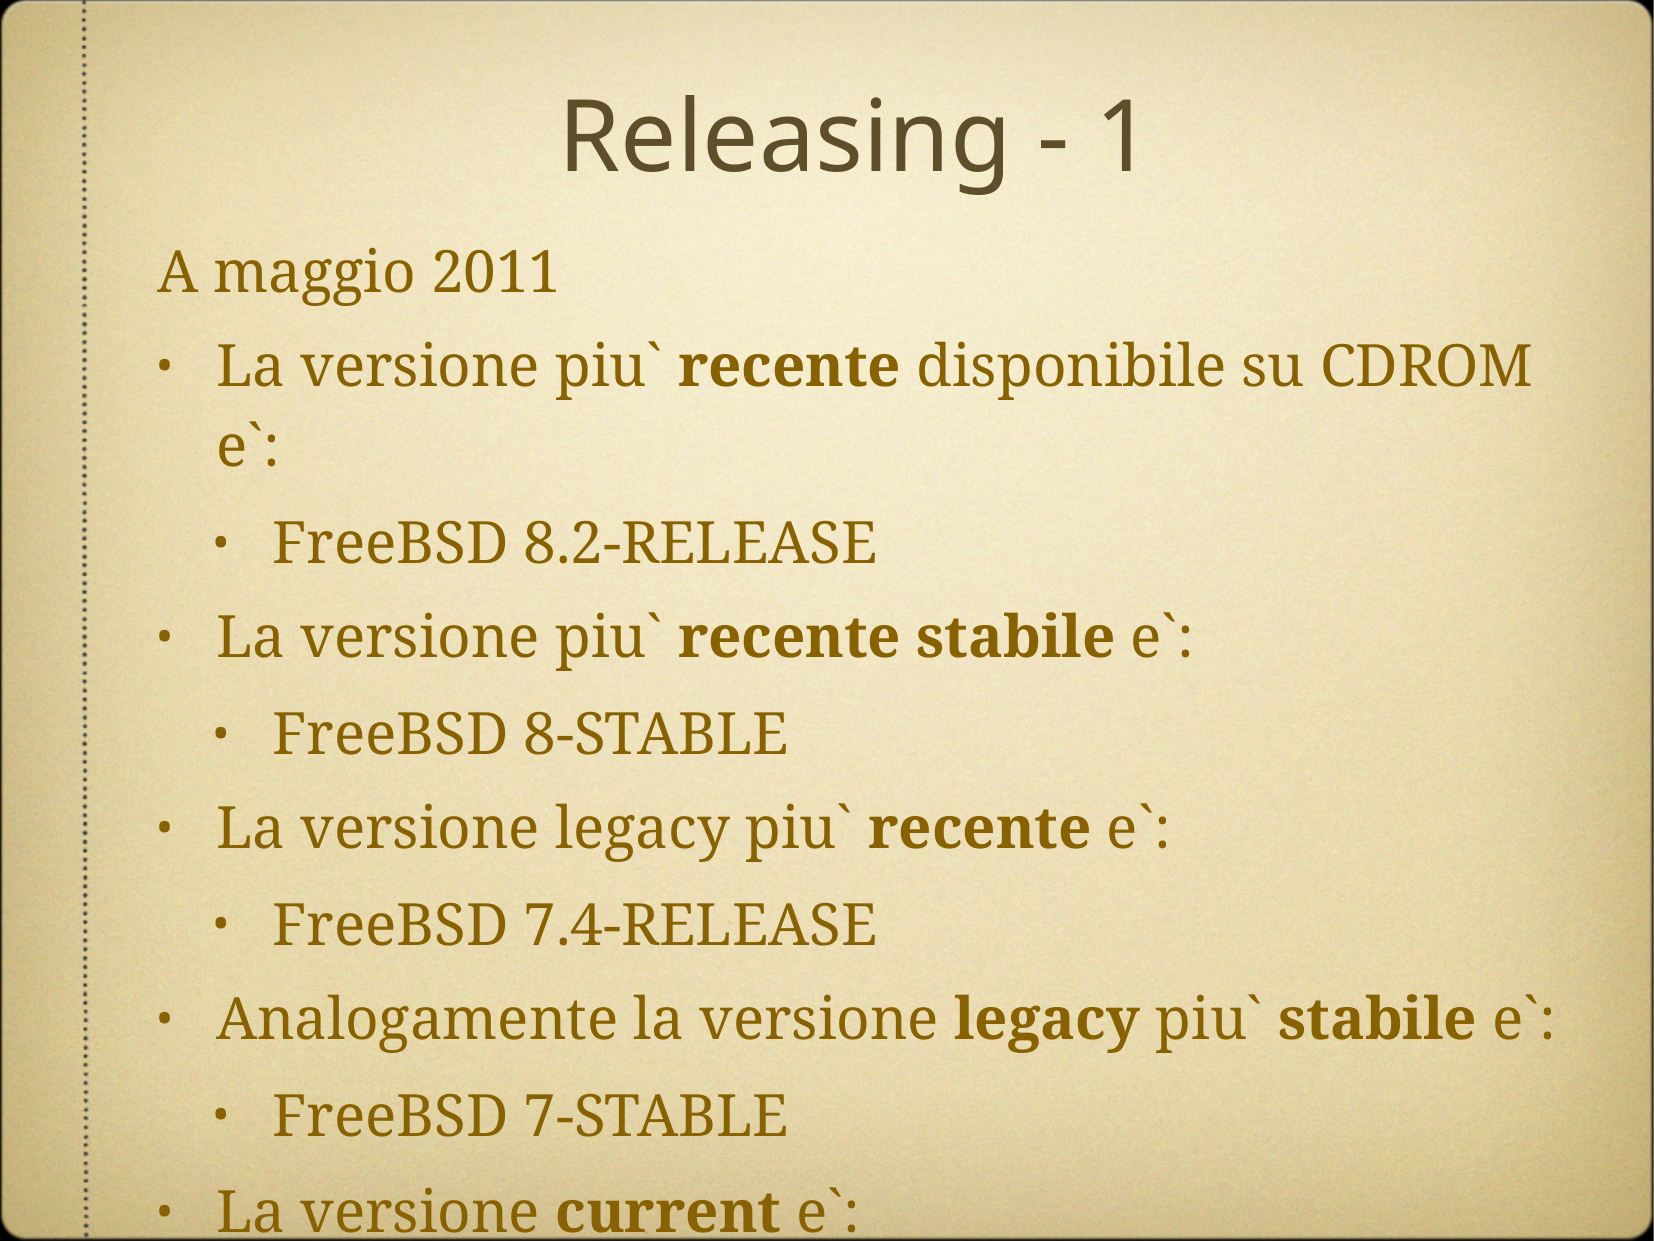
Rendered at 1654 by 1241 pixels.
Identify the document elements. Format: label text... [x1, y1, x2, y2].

list A maggio 2011 La versione piu` recente disponibile su CDROM e`: FreeBSD 8.2-RELEASE La versione piu` recente stabile e`: FreeBSD 8-STABLE La versione legacy piu` recente e`: FreeBSD 7.4-RELEASE Analogamente la versione legacy piu` stabile e`: FreeBSD 7-STABLE La versione current e`: FreeBSD 9-CURRENT [121, 230, 1612, 1183]
picture [0, 0, 1654, 1241]
title Releasing - 1 [118, 0, 1595, 265]
